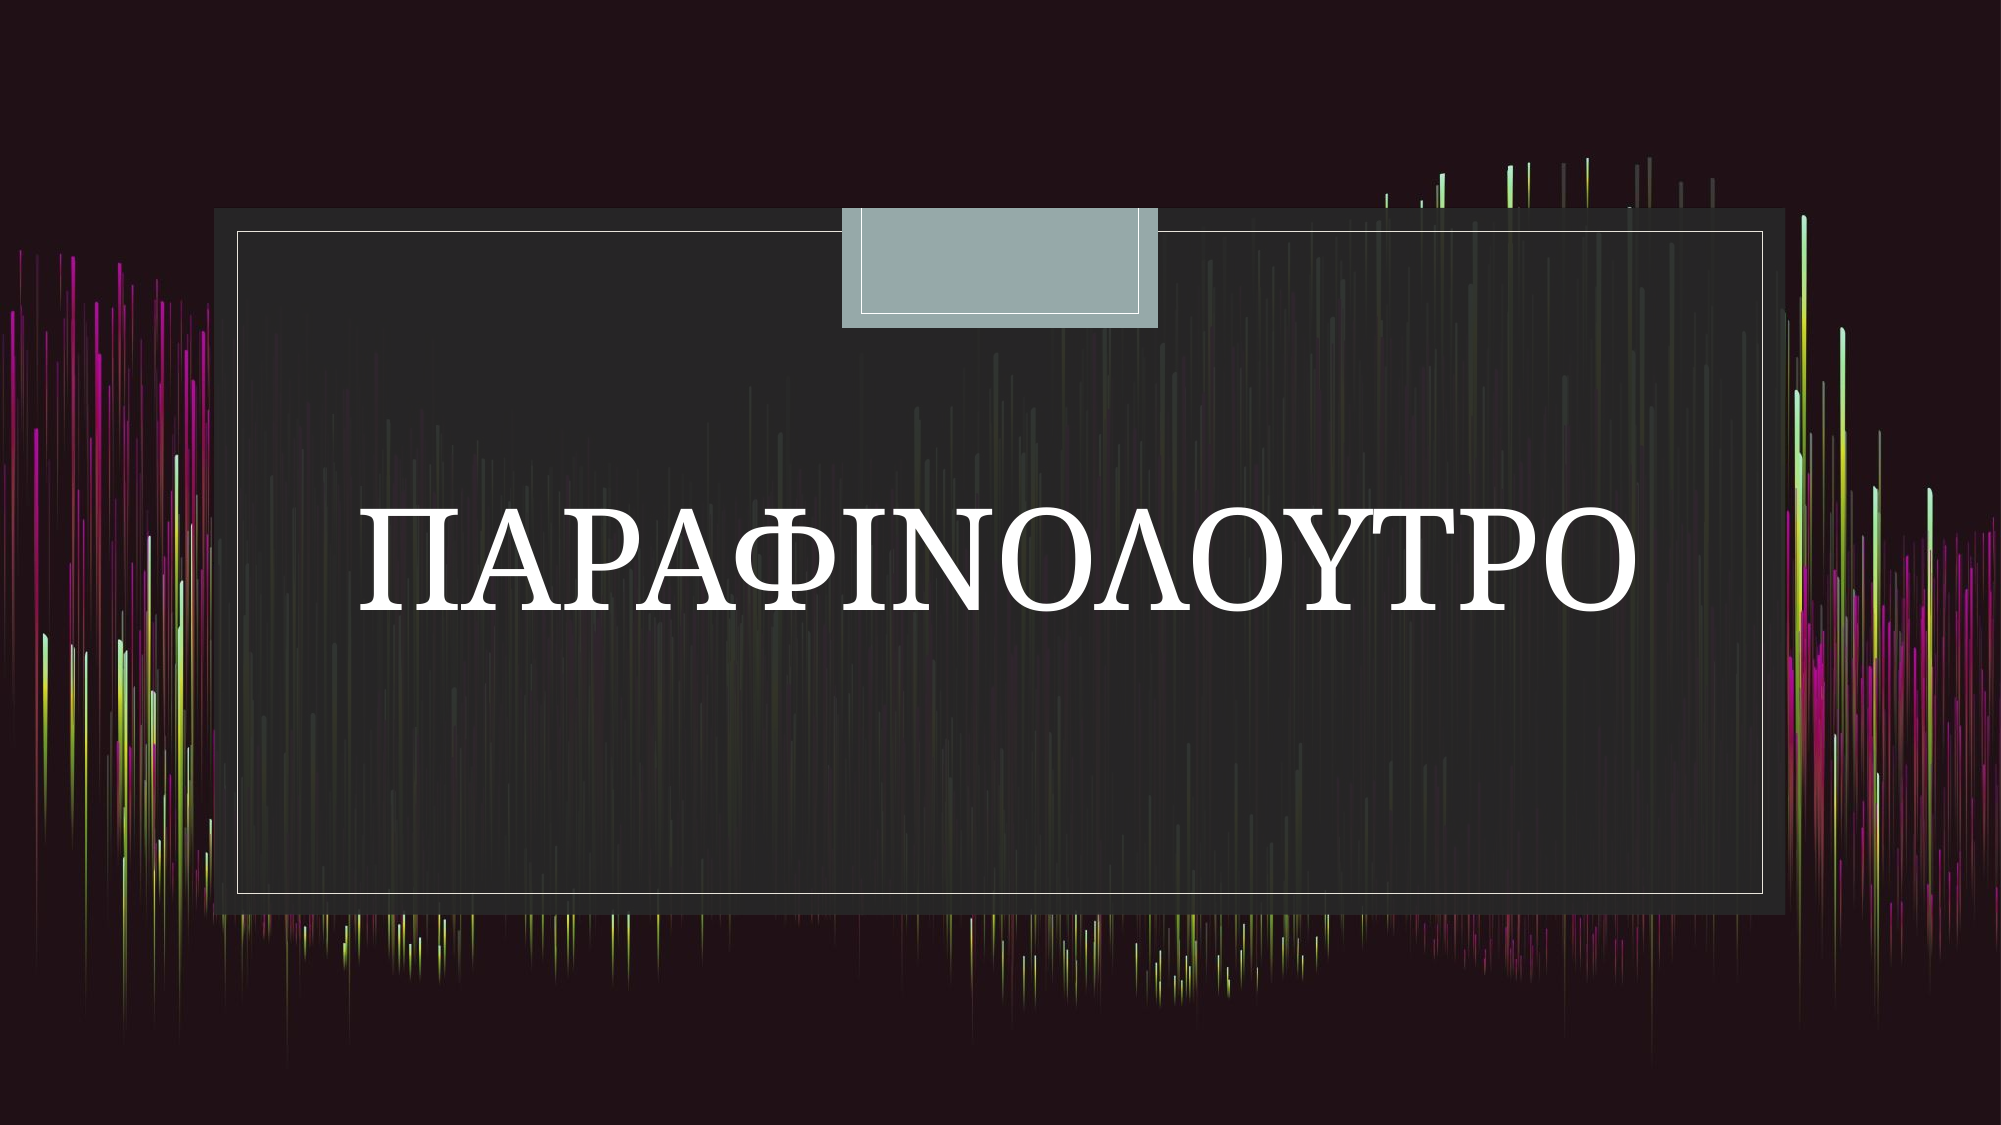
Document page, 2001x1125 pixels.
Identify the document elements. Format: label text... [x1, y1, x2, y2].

title ΠΑΡΑΦΙΝΟΛΟΥΤΡΟ [267, 368, 1733, 769]
text_box [214, 208, 1785, 915]
picture [0, 0, 2000, 1125]
text_box [862, 208, 1138, 313]
